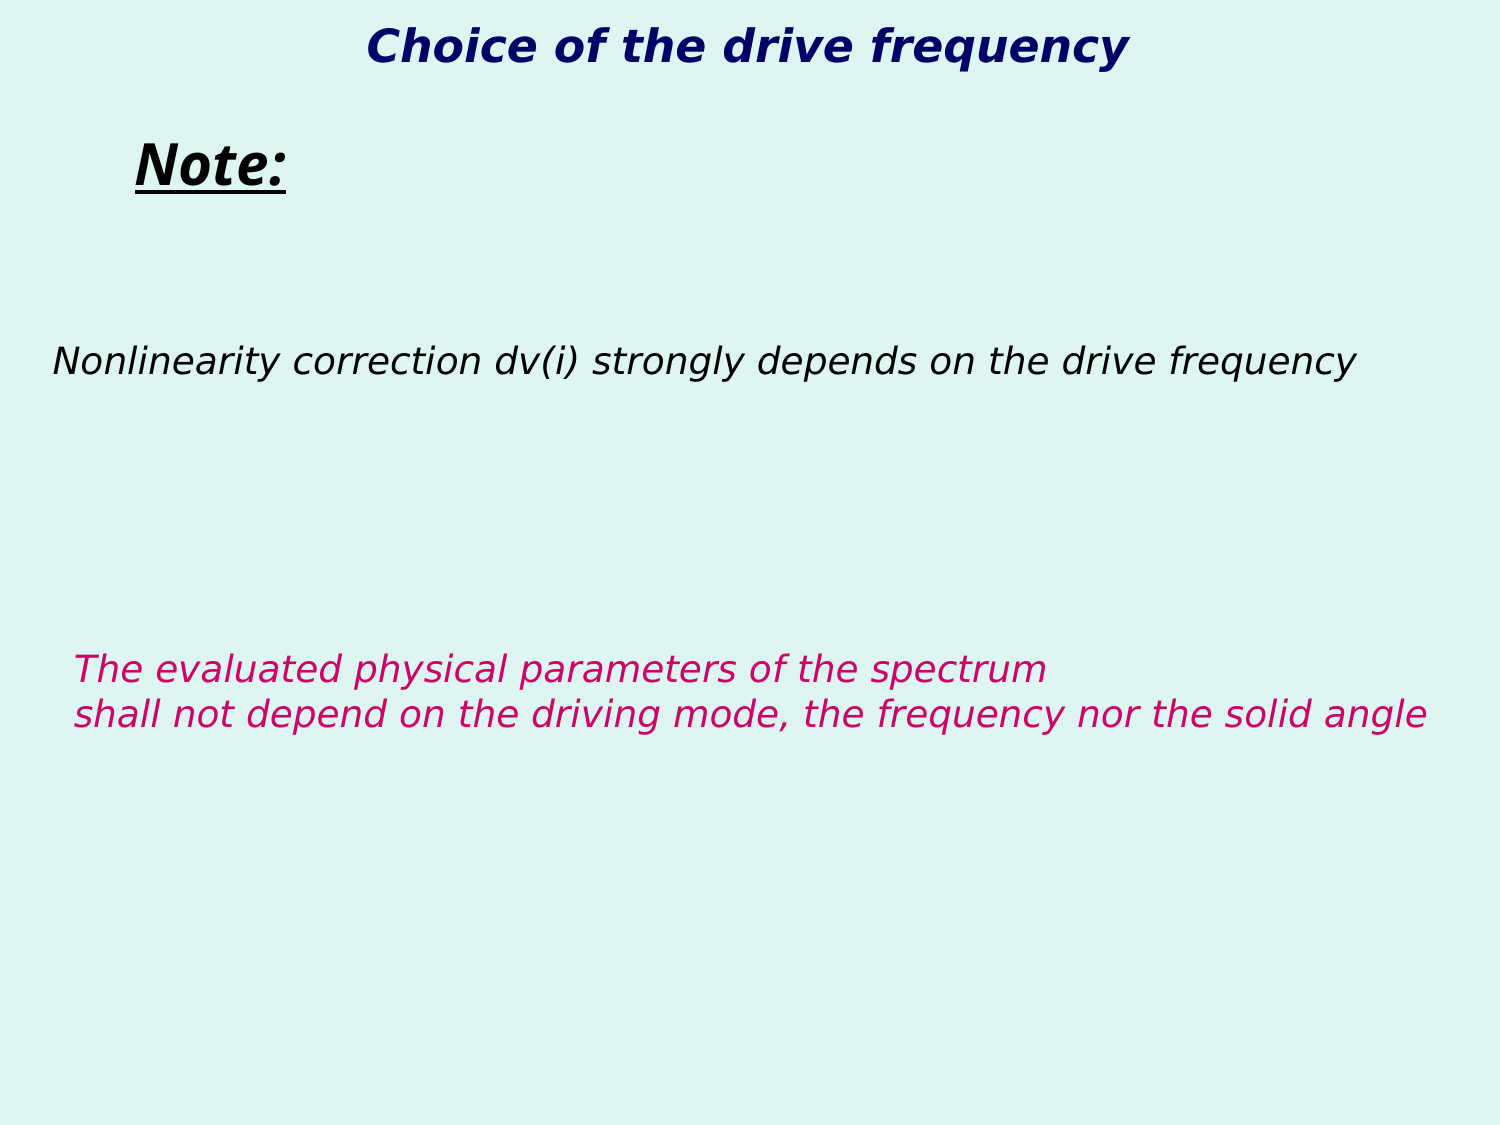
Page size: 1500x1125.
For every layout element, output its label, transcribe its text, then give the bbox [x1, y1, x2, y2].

text_box Note: [120, 120, 304, 205]
text_box Choice of the drive frequency [290, 9, 1205, 80]
text_box Nonlinearity correction dv(i) strongly depends on the drive frequency [37, 329, 1417, 403]
text_box The evaluated physical parameters of the spectrum shall not depend on the driving mode, the frequency nor the solid angle [59, 637, 1453, 743]
